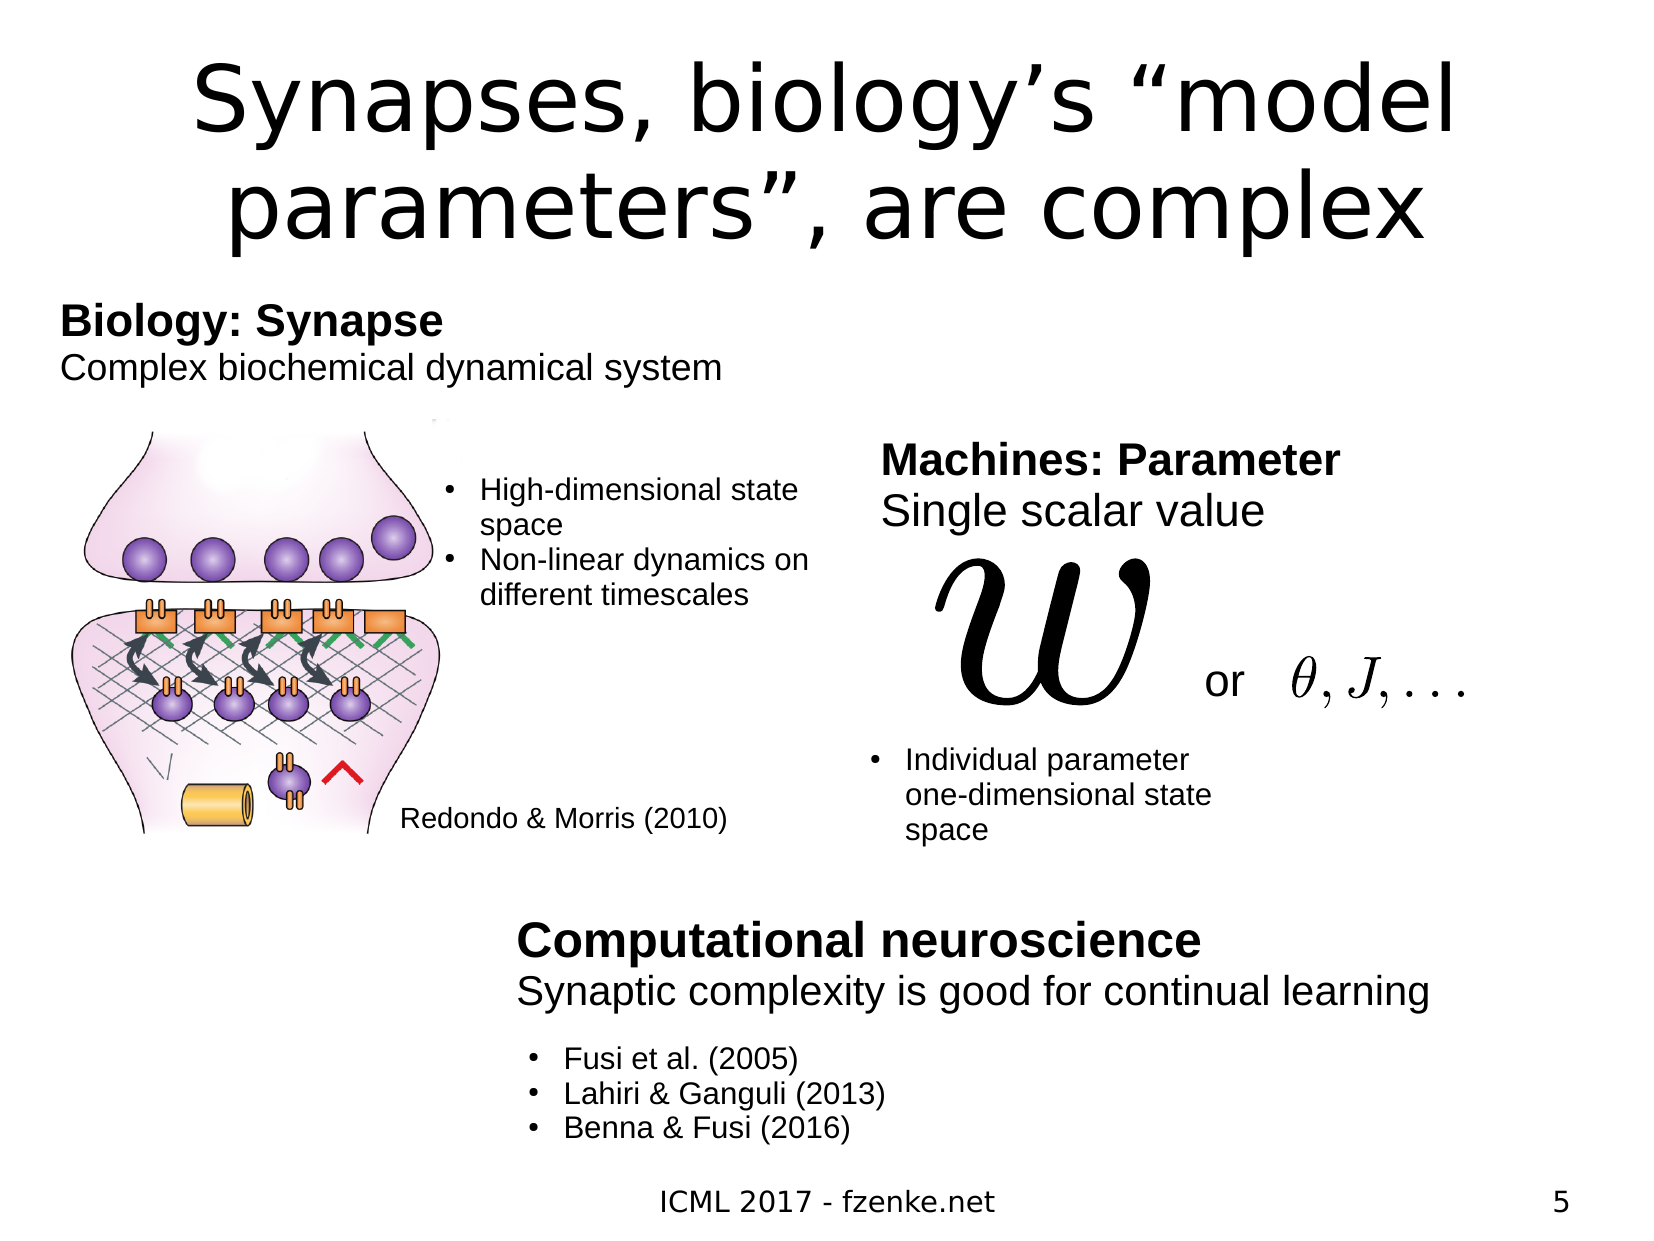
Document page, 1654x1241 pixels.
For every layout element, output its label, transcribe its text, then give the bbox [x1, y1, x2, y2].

text_box Biology: Synapse Complex biochemical dynamical system [45, 288, 1111, 406]
text_box High-dimensional state space Non-linear dynamics on different timescales [429, 465, 826, 689]
text_box [925, 558, 1166, 706]
text_box Fusi et al. (2005) Lahiri & Ganguli (2013) Benna & Fusi (2016) [513, 1033, 909, 1191]
text_box Individual parameter one-dimensional state space [855, 735, 1251, 871]
text_box Redondo & Morris (2010) [385, 795, 836, 852]
title Synapses, biology’s “model parameters”, are complex [82, 45, 1571, 261]
picture [71, 419, 463, 834]
text_box or [1189, 647, 1276, 723]
text_box [1289, 655, 1470, 709]
text_box Machines: Parameter Single scalar value [865, 426, 1646, 544]
text_box Computational neuroscience Synaptic complexity is good for continual learning [501, 904, 1561, 1088]
